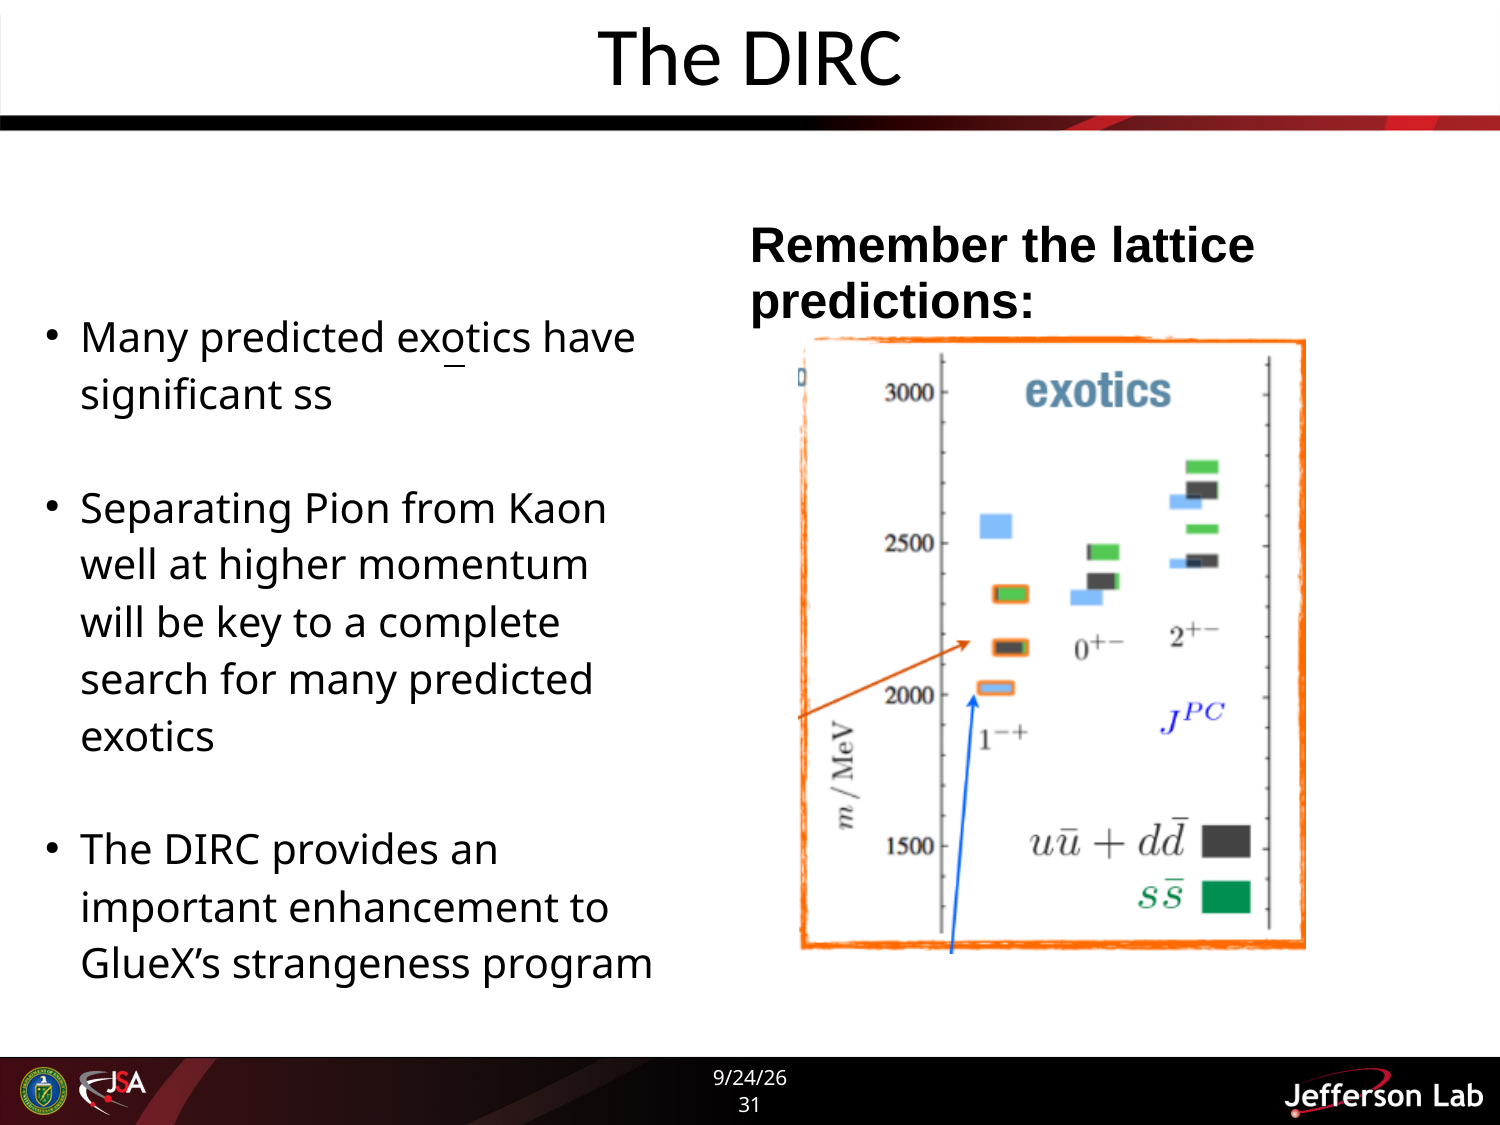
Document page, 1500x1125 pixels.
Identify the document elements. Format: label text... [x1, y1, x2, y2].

text_box Remember the lattice predictions: [735, 210, 1306, 393]
text_box 4/11/19 [575, 1048, 925, 1109]
picture [0, 0, 1500, 1125]
text_box Many predicted exotics have significant ss Separating Pion from Kaon well at higher momentum will be key to a complete search for many predicted exotics The DIRC provides an important enhancement to GlueX’s strangeness program [30, 299, 676, 1089]
title The DIRC [75, 23, 1425, 107]
